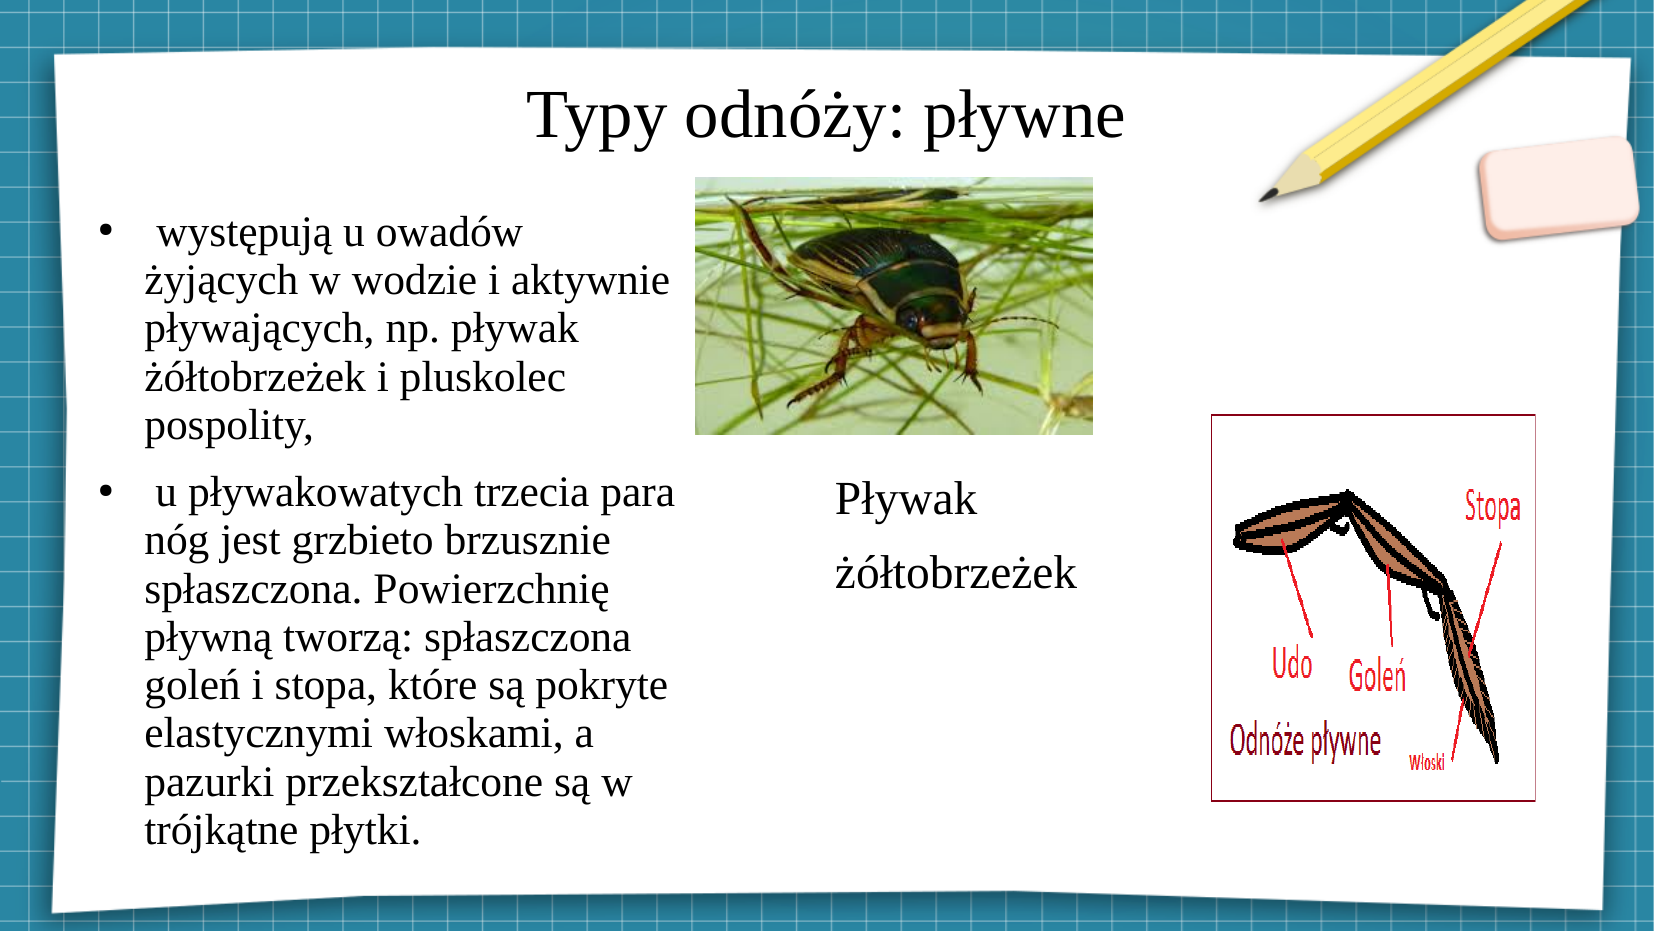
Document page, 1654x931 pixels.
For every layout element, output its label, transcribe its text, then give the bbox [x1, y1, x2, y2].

list [82, 499, 562, 757]
list Pływak żółtobrzeżek [767, 472, 1135, 612]
picture [0, 0, 1654, 931]
list występują u owadów żyjących w wodzie i aktywnie pływających, np. pływak żółtobrzeżek i pluskolec pospolity, u pływakowatych trzecia para nóg jest grzbieto brzusznie spłaszczona. Powierzchnię pływną tworzą: spłaszczona goleń i stopa, które są pokryte elastycznymi włoskami, a pazurki przekształcone są w trójkątne płytki. [82, 206, 680, 857]
title Typy odnóży: pływne [82, 37, 1571, 193]
